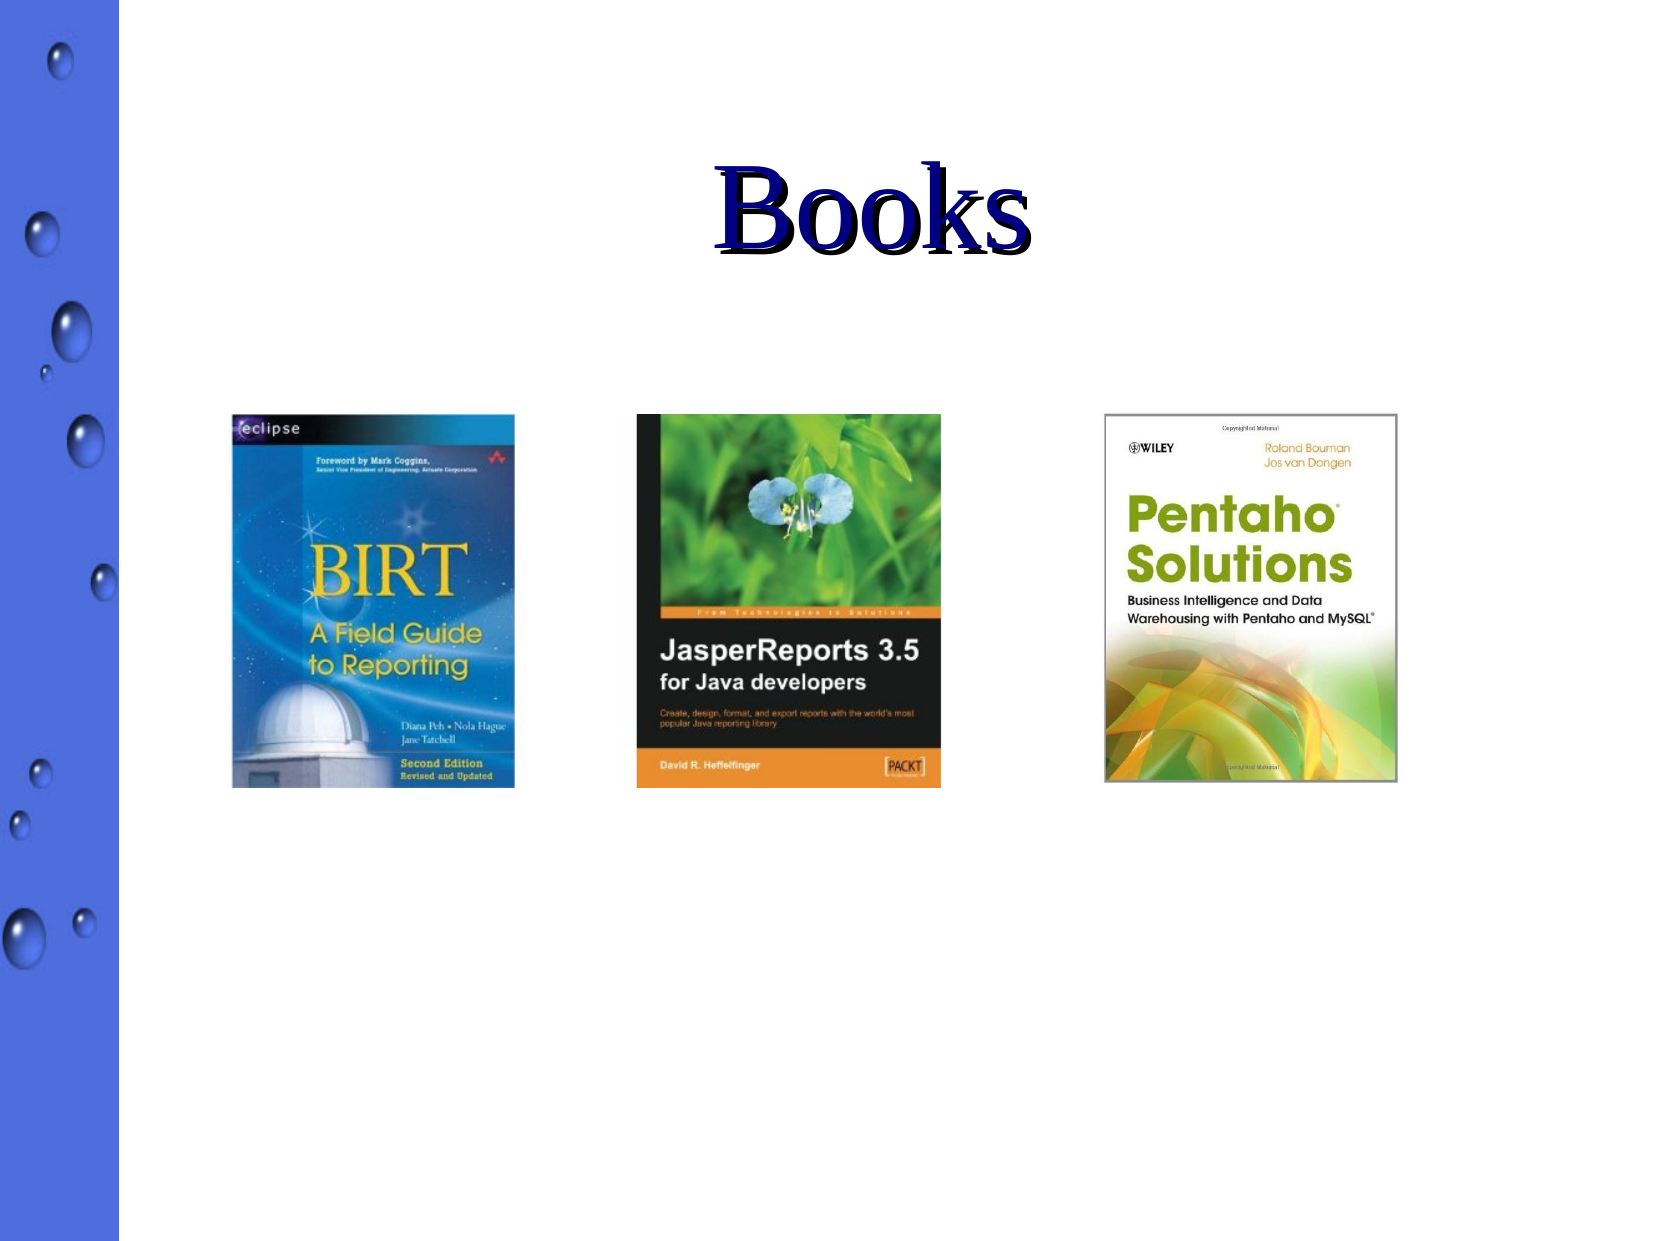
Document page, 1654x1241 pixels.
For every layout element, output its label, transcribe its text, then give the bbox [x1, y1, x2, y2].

picture [602, 414, 976, 788]
picture [187, 414, 561, 788]
title Books [209, 102, 1534, 311]
picture [0, 0, 119, 1241]
picture [1064, 411, 1437, 785]
